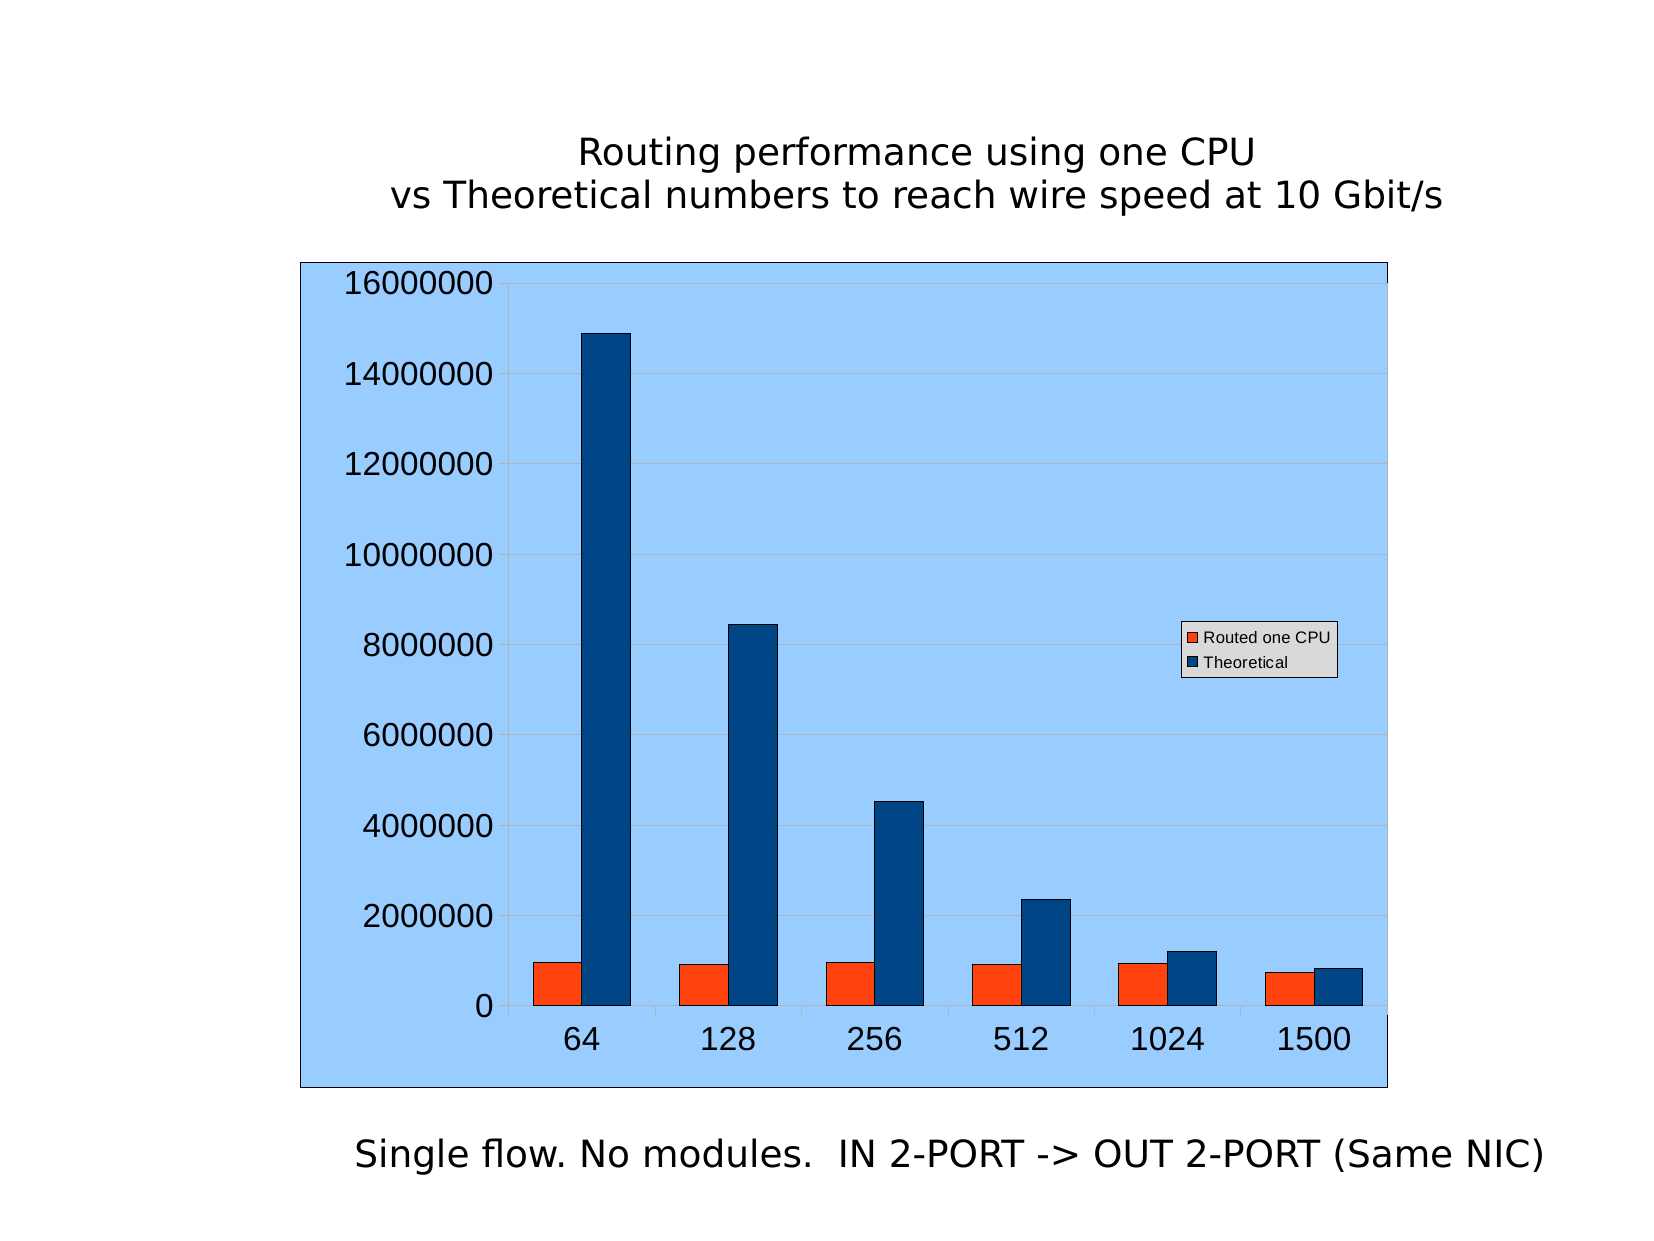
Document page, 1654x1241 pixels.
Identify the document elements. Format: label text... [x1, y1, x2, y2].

text_box Single flow. No modules. IN 2-PORT -> OUT 2-PORT (Same NIC) [339, 1125, 1562, 1184]
chart [300, 262, 1388, 1088]
text_box Routing performance using one CPU vs Theoretical numbers to reach wire speed at 10 Gbit/s [375, 123, 1461, 226]
